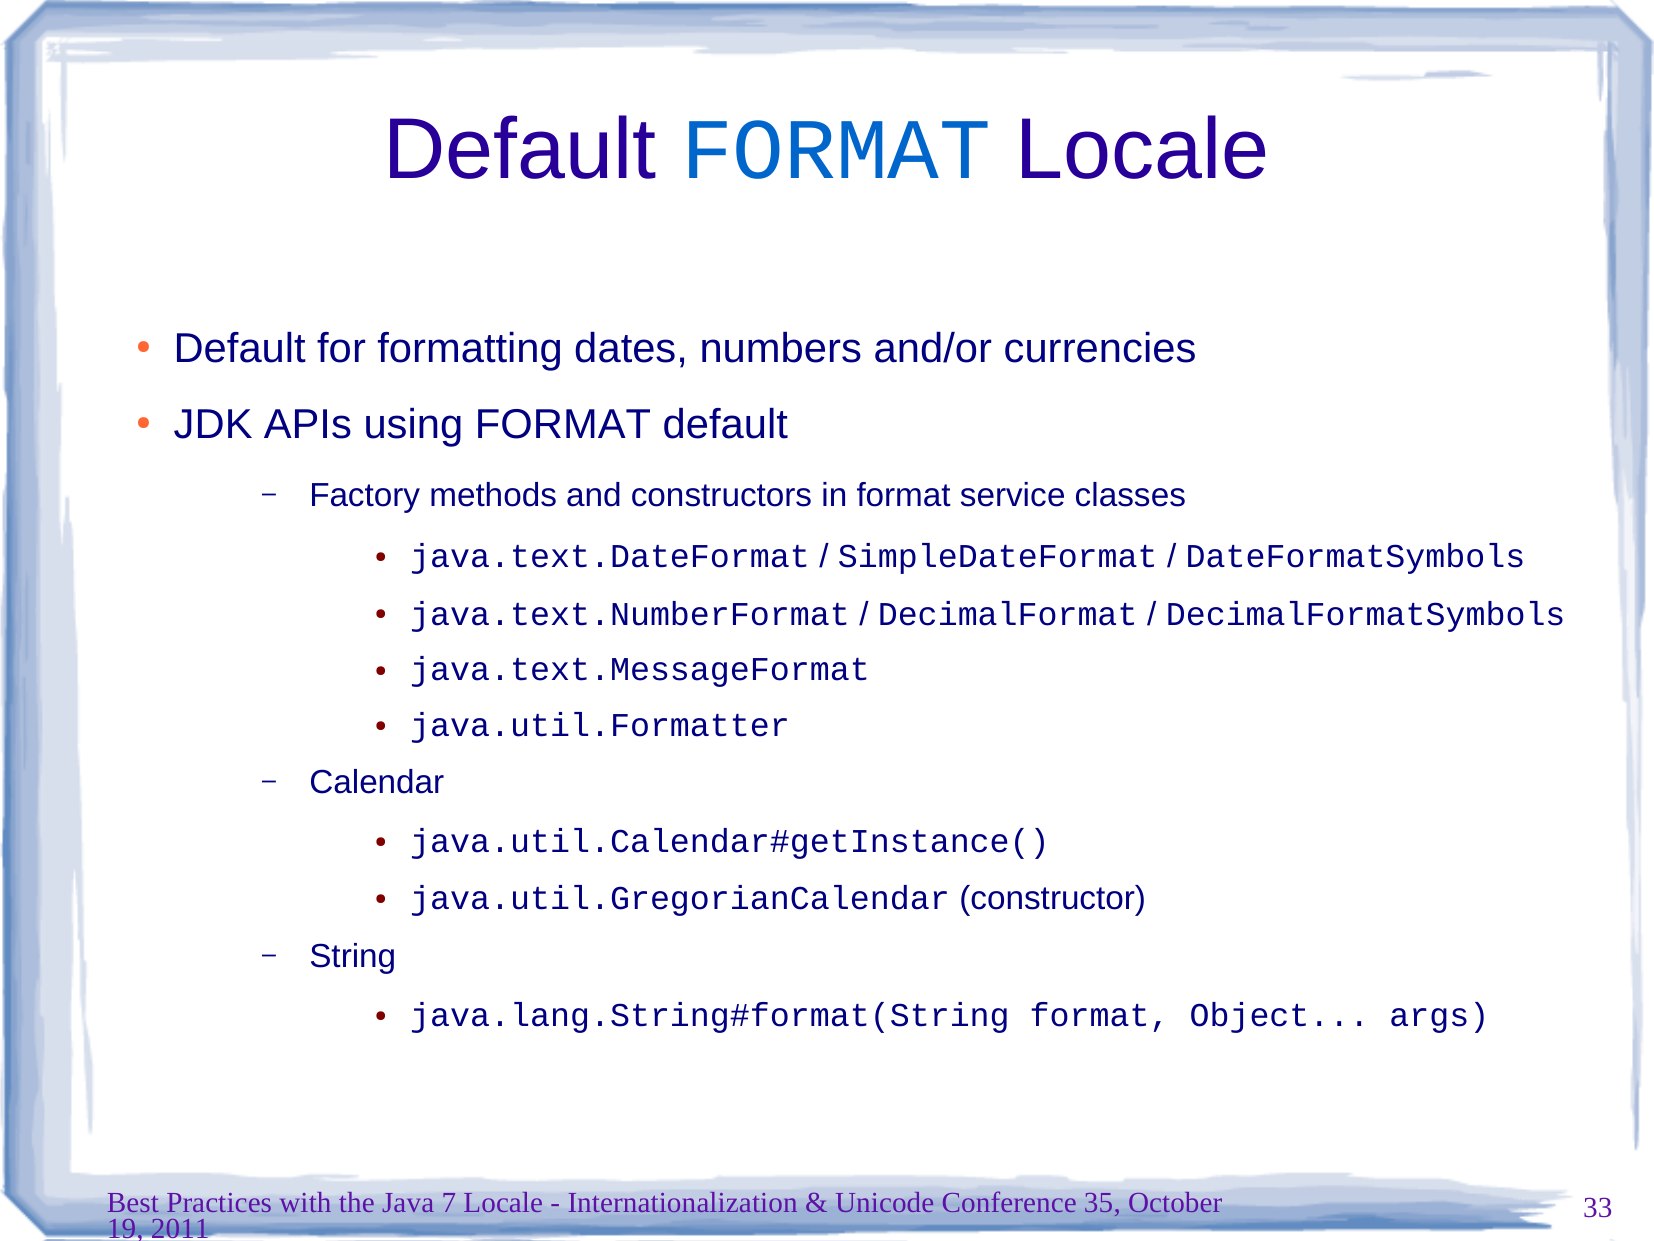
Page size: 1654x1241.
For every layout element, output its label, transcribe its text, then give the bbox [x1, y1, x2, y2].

title Default FORMAT Locale [82, 49, 1571, 257]
list Default for formatting dates, numbers and/or currencies JDK APIs using FORMAT default Factory methods and constructors in format service classes java.text.DateFormat / SimpleDateFormat / DateFormatSymbols java.text.NumberFormat / DecimalFormat / DecimalFormatSymbols java.text.MessageFormat java.util.Formatter Calendar java.util.Calendar#getInstance() java.util.GregorianCalendar (constructor) String java.lang.String#format(String format, Object... args) [118, 324, 1613, 1144]
picture [0, 0, 1654, 1241]
